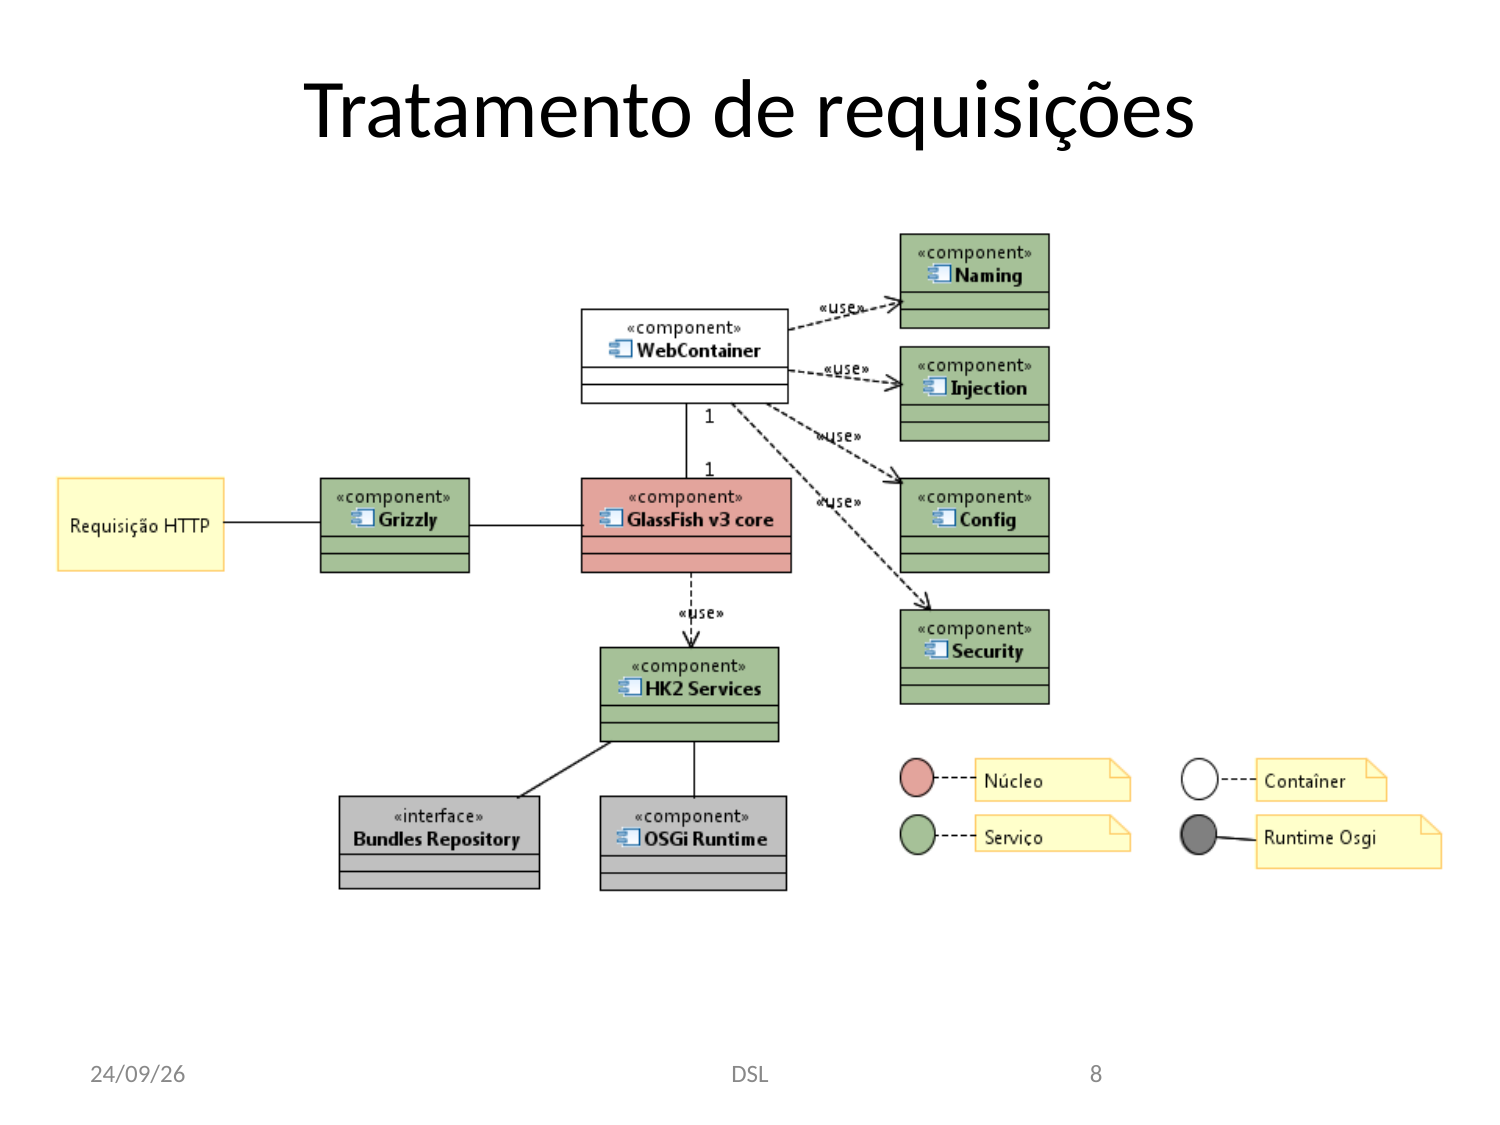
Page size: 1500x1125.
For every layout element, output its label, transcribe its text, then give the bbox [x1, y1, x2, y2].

picture [42, 219, 1458, 907]
text_box 8 [1074, 1042, 1426, 1103]
title Tratamento de requisições [75, 45, 1426, 165]
text_box DSL [512, 1042, 988, 1103]
text_box 15/12/2009 [75, 1042, 426, 1103]
